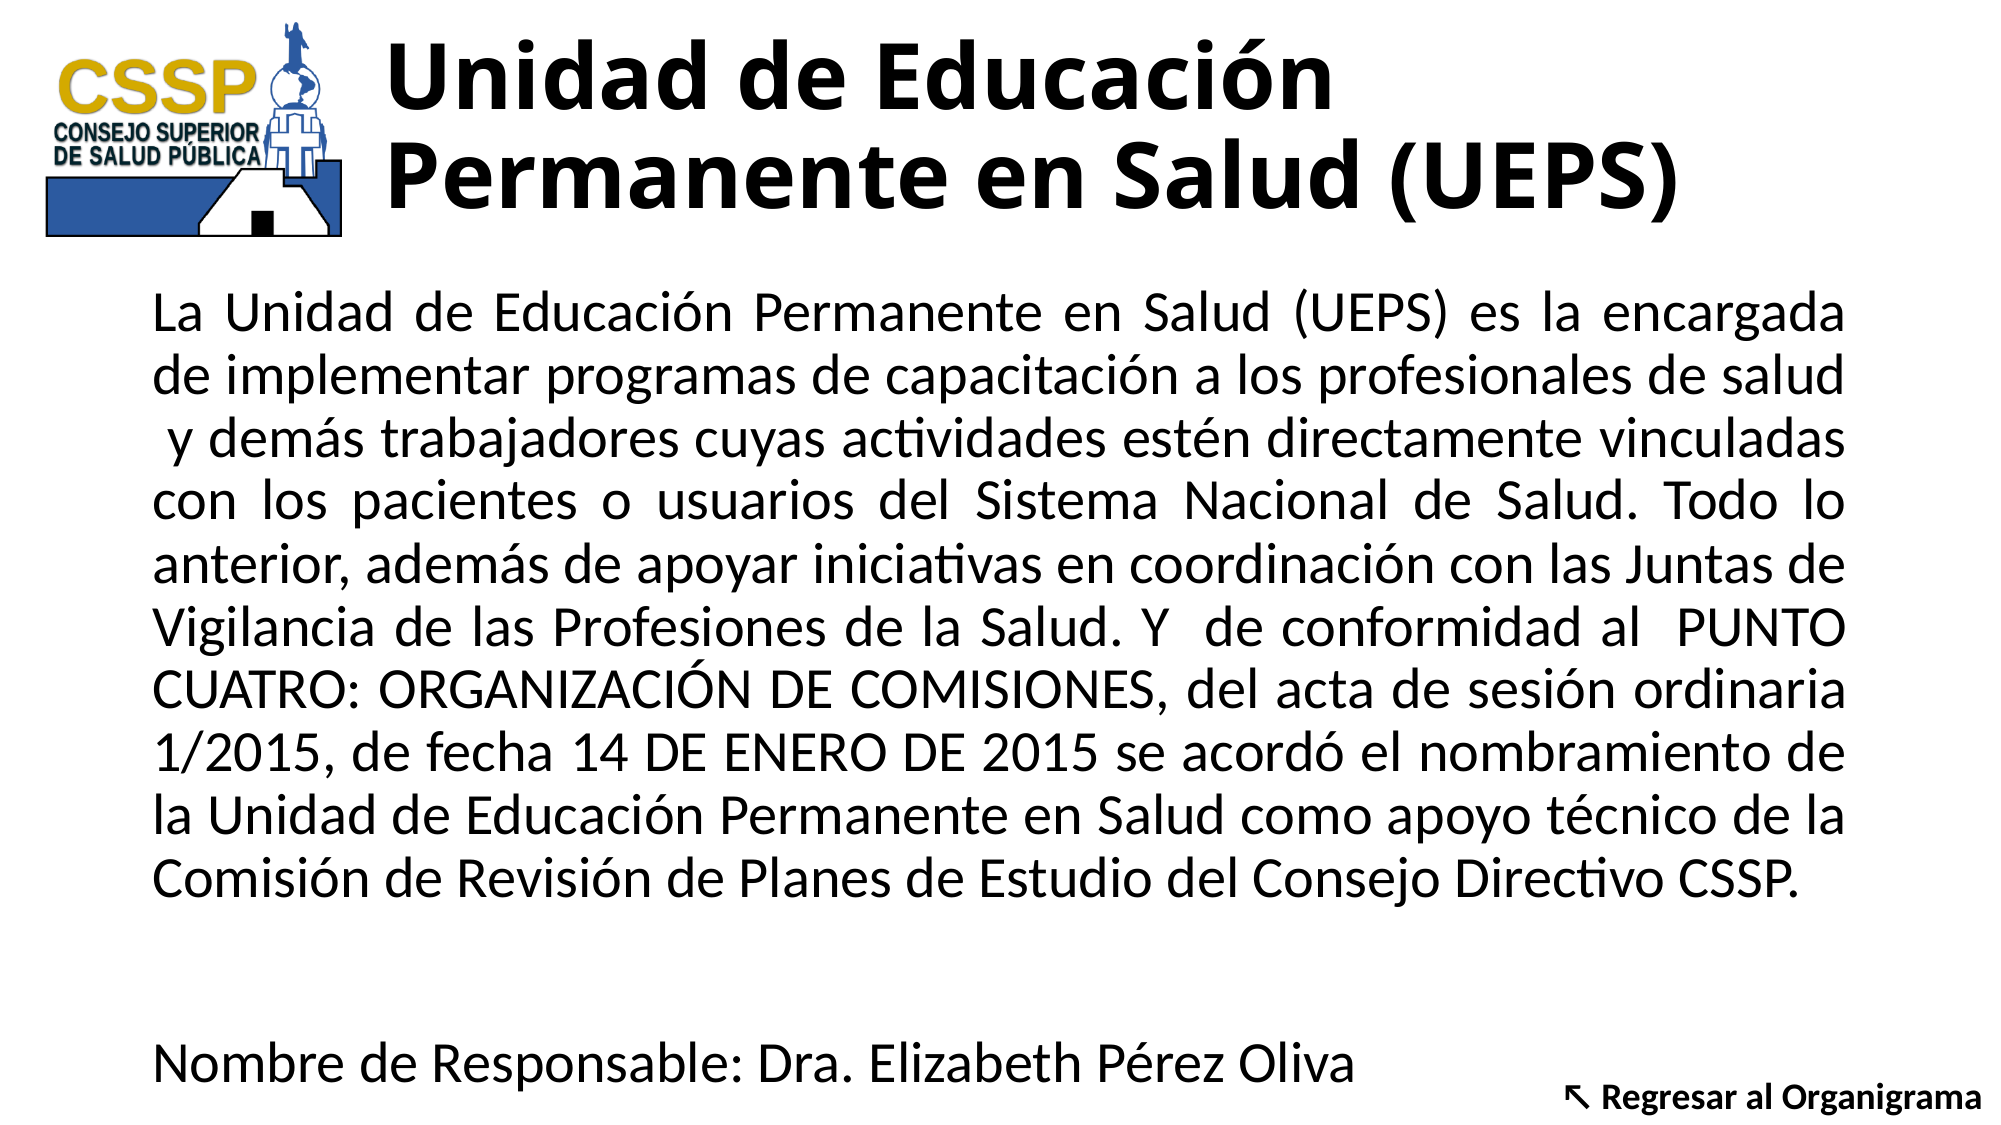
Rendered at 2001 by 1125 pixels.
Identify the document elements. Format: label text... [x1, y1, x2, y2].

picture [44, 22, 342, 237]
text_box ↖ Regresar al Organigrama [1546, 1064, 1999, 1125]
list La Unidad de Educación Permanente en Salud (UEPS) es la encargada de implementar programas de capacitación a los profesionales de salud y demás trabajadores cuyas actividades estén directamente vinculadas con los pacientes o usuarios del Sistema Nacional de Salud. Todo lo anterior, además de apoyar iniciativas en coordinación con las Juntas de Vigilancia de las Profesiones de la Salud. Y de conformidad al PUNTO CUATRO: ORGANIZACIÓN DE COMISIONES, del acta de sesión ordinaria 1/2015, de fecha 14 DE ENERO DE 2015 se acordó el nombramiento de la Unidad de Educación Permanente en Salud como apoyo técnico de la Comisión de Revisión de Planes de Estudio del Consejo Directivo CSSP. Nombre de Responsable: Dra. Elizabeth Pérez Oliva Mujeres: 2 Hombres: 1 Total de empleados: 3 [137, 273, 1863, 1066]
title Unidad de Educación Permanente en Salud (UEPS) [368, 22, 1863, 241]
